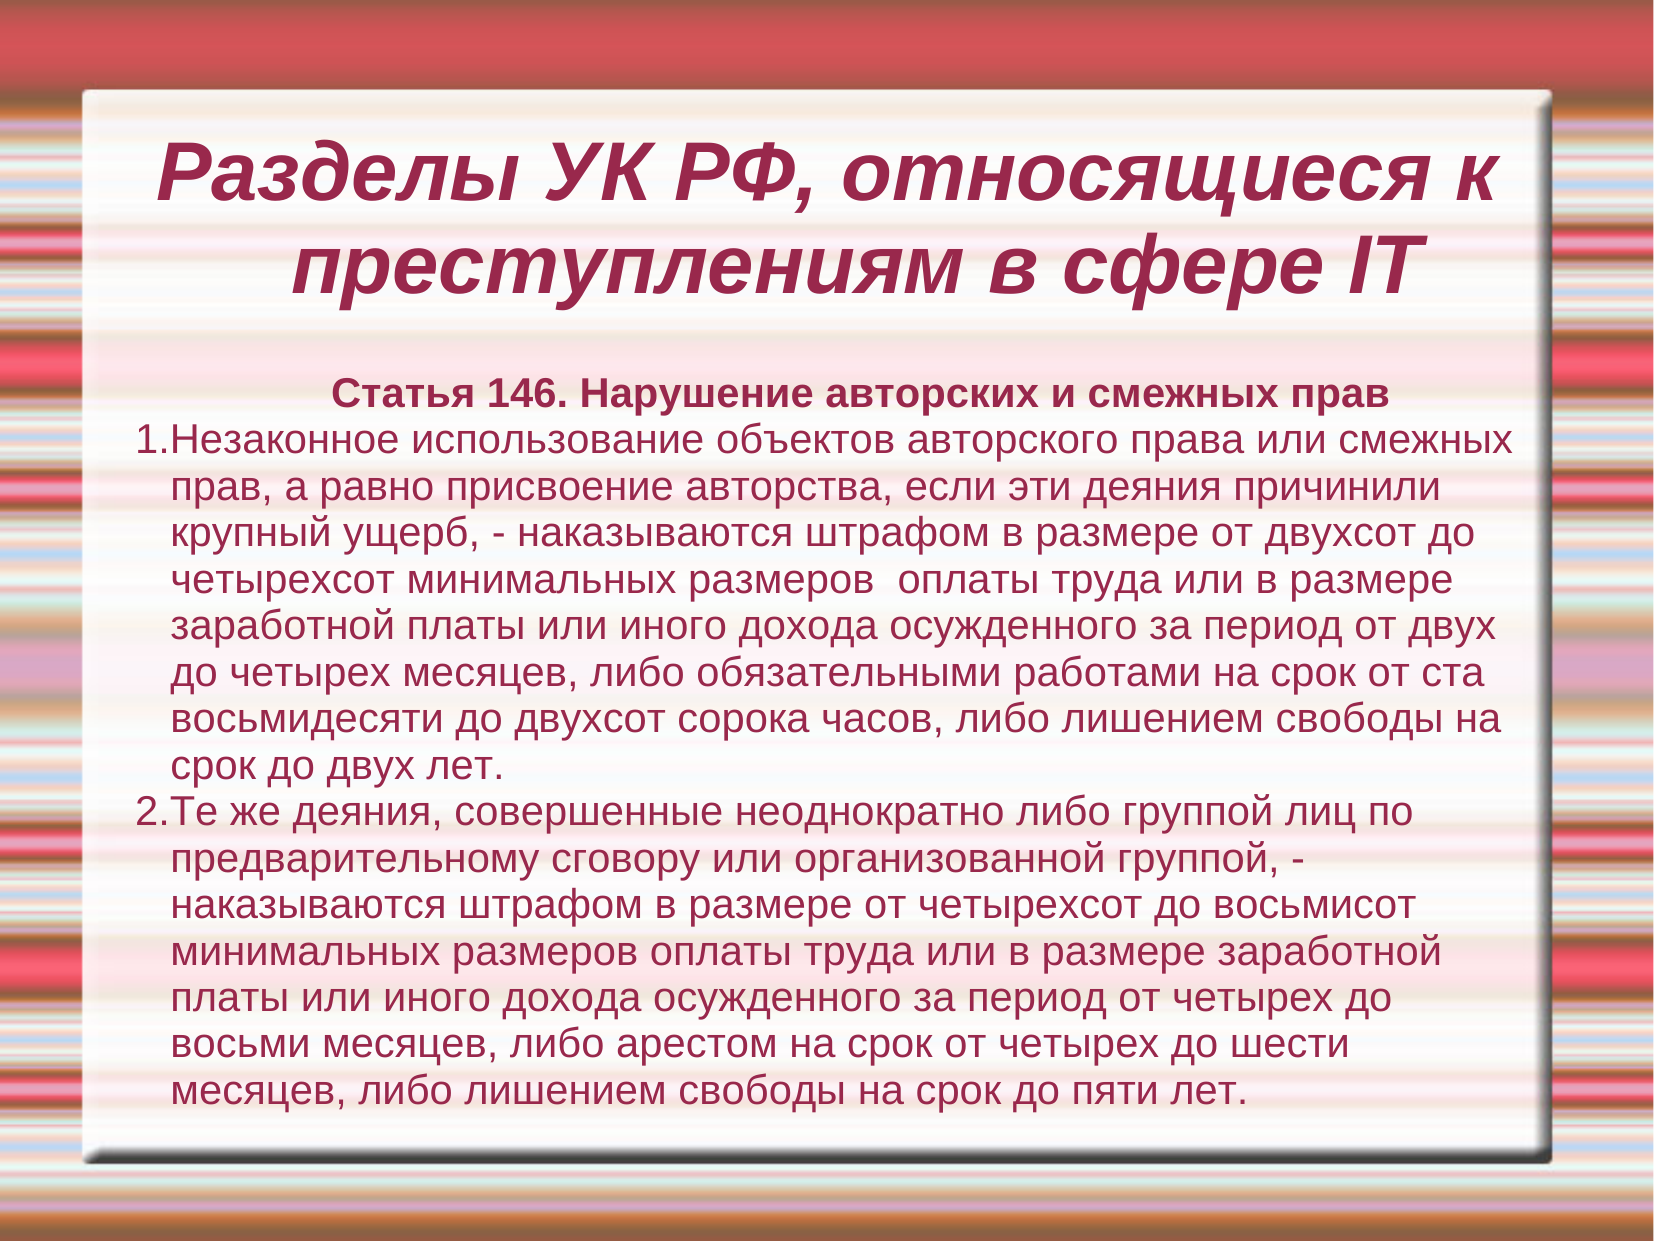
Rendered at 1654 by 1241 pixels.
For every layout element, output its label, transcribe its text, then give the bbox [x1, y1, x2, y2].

title Разделы УК РФ, относящиеся к преступлениям в сфере IT [121, 114, 1534, 322]
subtitle Статья 146. Нарушение авторских и смежных прав 1.Незаконное использование объектов авторского права или смежных прав, а равно присвоение авторства, если эти деяния причинили крупный ущерб, - наказываются штрафом в размере от двухсот до четырехсот минимальных размеров оплаты труда или в размере заработной платы или иного дохода осужденного за период от двух до четырех месяцев, либо обязательными работами на срок от ста восьмидесяти до двухсот сорока часов, либо лишением свободы на срок до двух лет. 2.Те же деяния, совершенные неоднократно либо группой лиц по предварительному сговору или организованной группой, - наказываются штрафом в размере от четырехсот до восьмисот минимальных размеров оплаты труда или в размере заработной платы или иного дохода осужденного за период от четырех до восьми месяцев, либо арестом на срок от четырех до шести месяцев, либо лишением свободы на срок до пяти лет. [134, 350, 1516, 1133]
picture [0, 0, 1654, 1241]
